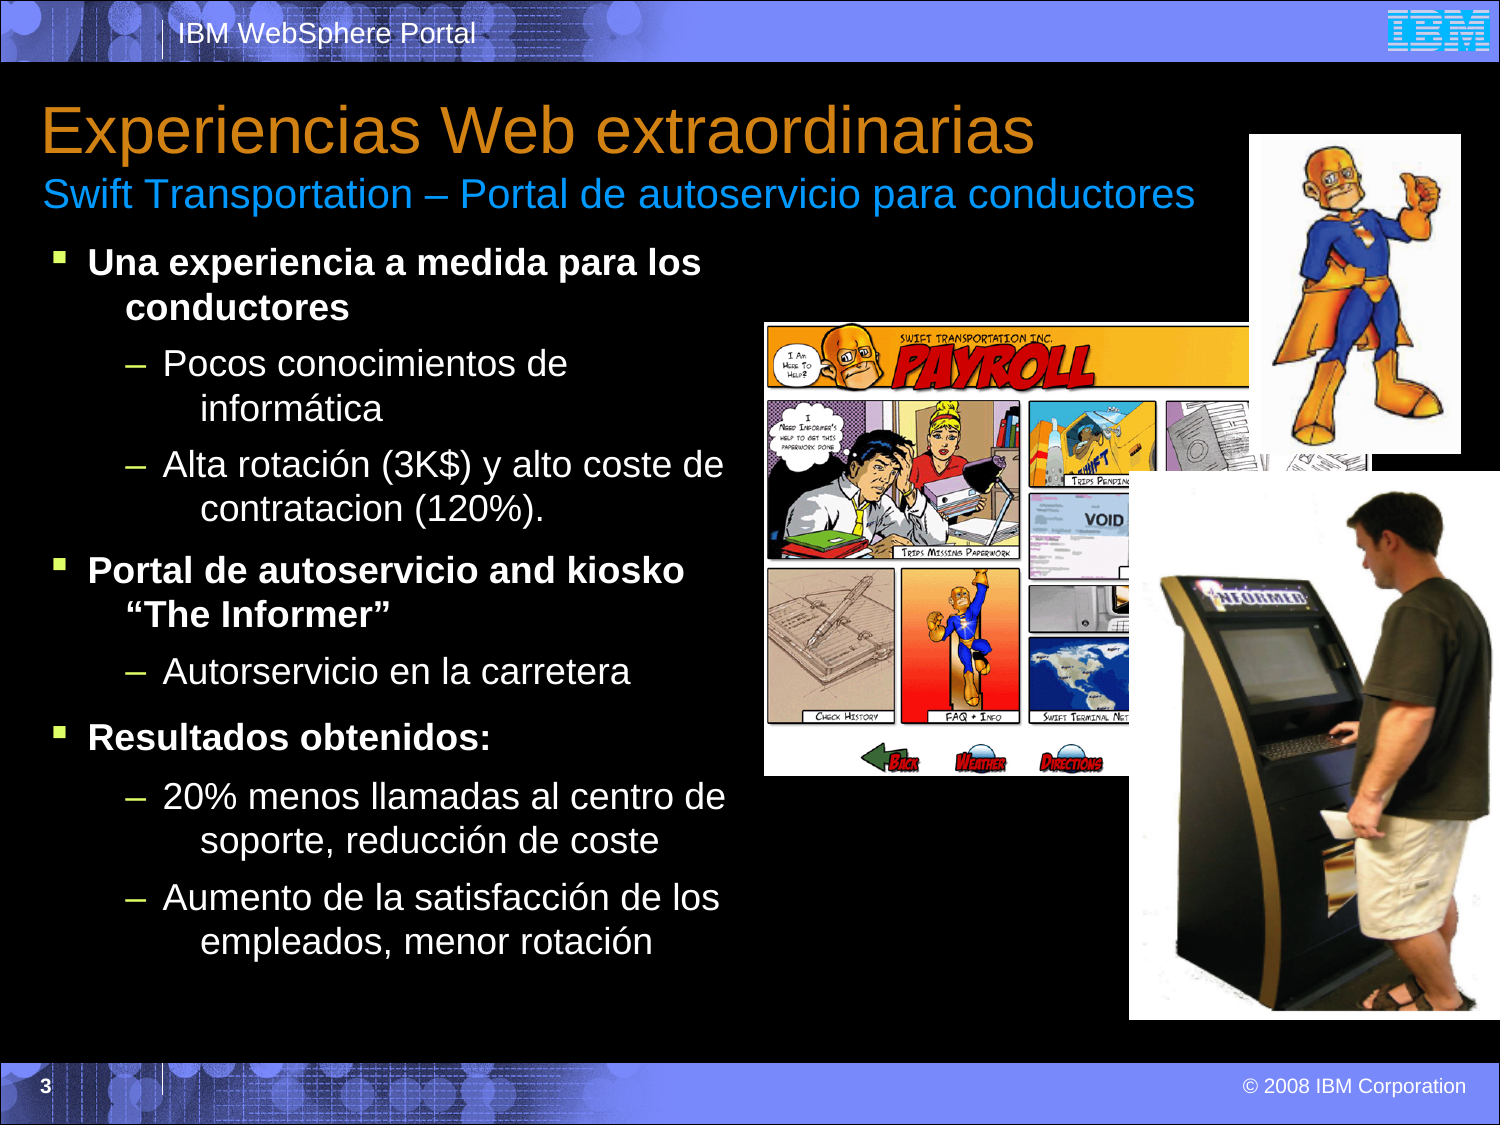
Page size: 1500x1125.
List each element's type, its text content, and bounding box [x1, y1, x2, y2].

list Una experiencia a medida para los conductores Pocos conocimientos de informática Alta rotación (3K$) y alto coste de contratacion (120%). Portal de autoservicio and kiosko “The Informer” Autorservicio en la carretera Resultados obtenidos: 20% menos llamadas al centro de soporte, reducción de coste Aumento de la satisfacción de los empleados, menor rotación [34, 231, 760, 1077]
picture [764, 134, 1500, 1020]
picture [1, 1, 1499, 62]
text_box Experiencias Web extraordinarias [25, 90, 1378, 173]
picture [1, 1063, 1499, 1124]
title Swift Transportation – Portal de autoservicio para conductores [27, 173, 1249, 225]
